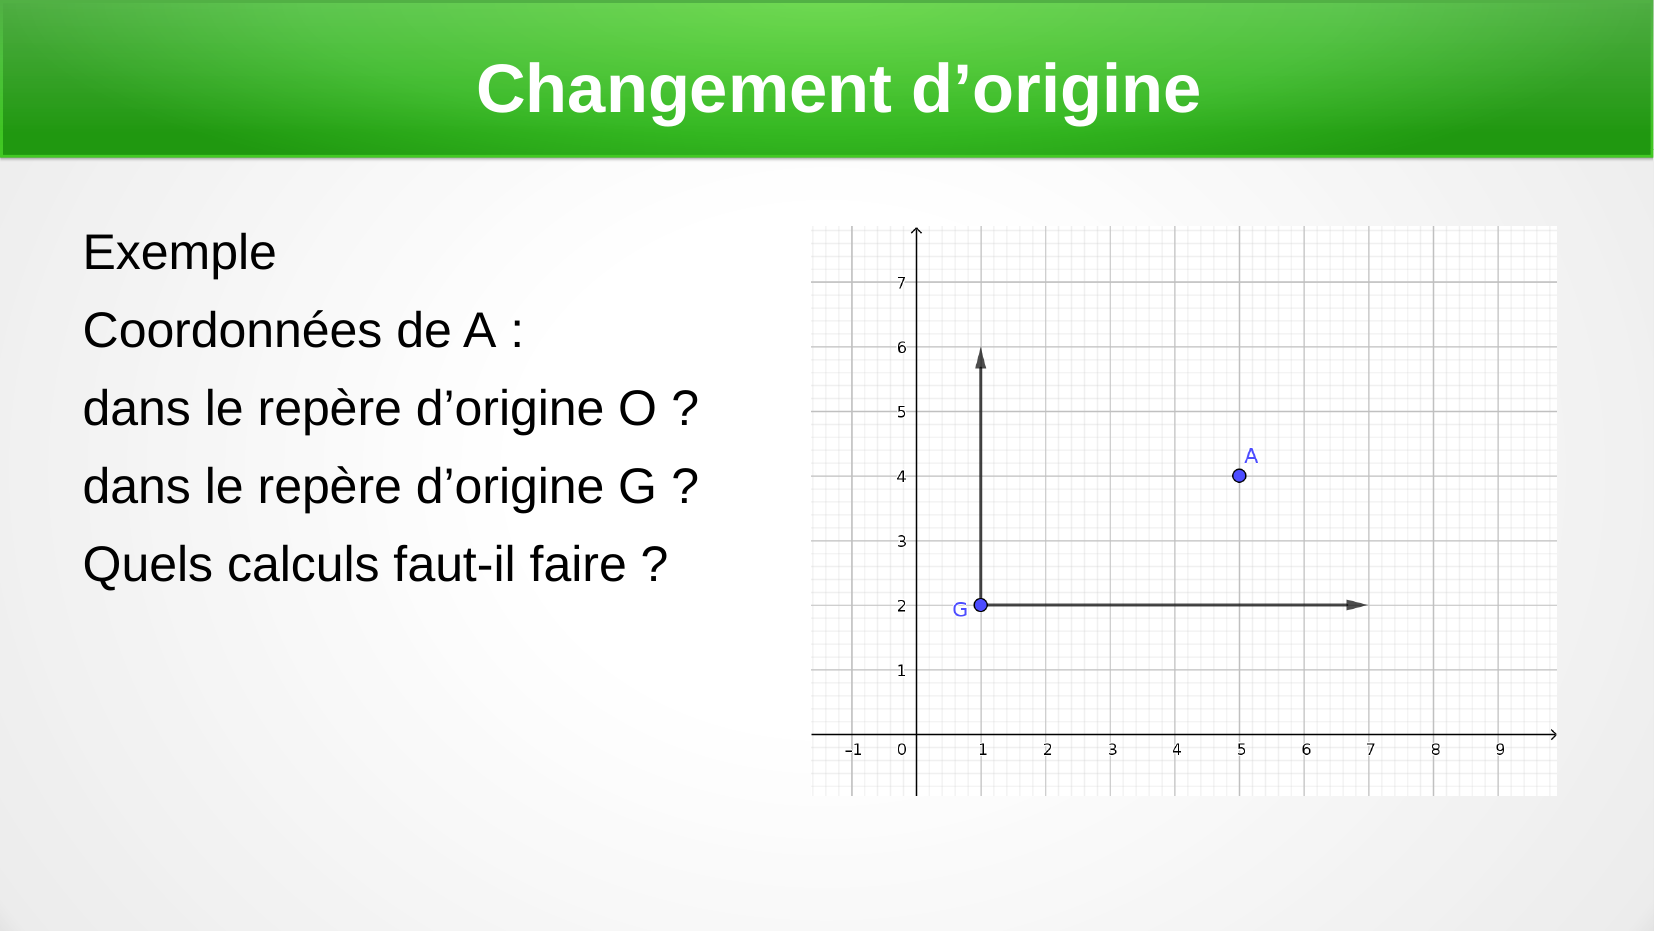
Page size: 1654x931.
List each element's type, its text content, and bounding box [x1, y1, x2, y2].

picture [811, 226, 1557, 796]
title Changement d’origine [82, 35, 1571, 142]
list Exemple Coordonnées de A : dans le repère d’origine O ? dans le repère d’origine G ? Quels calculs faut-il faire ? [82, 224, 1571, 764]
